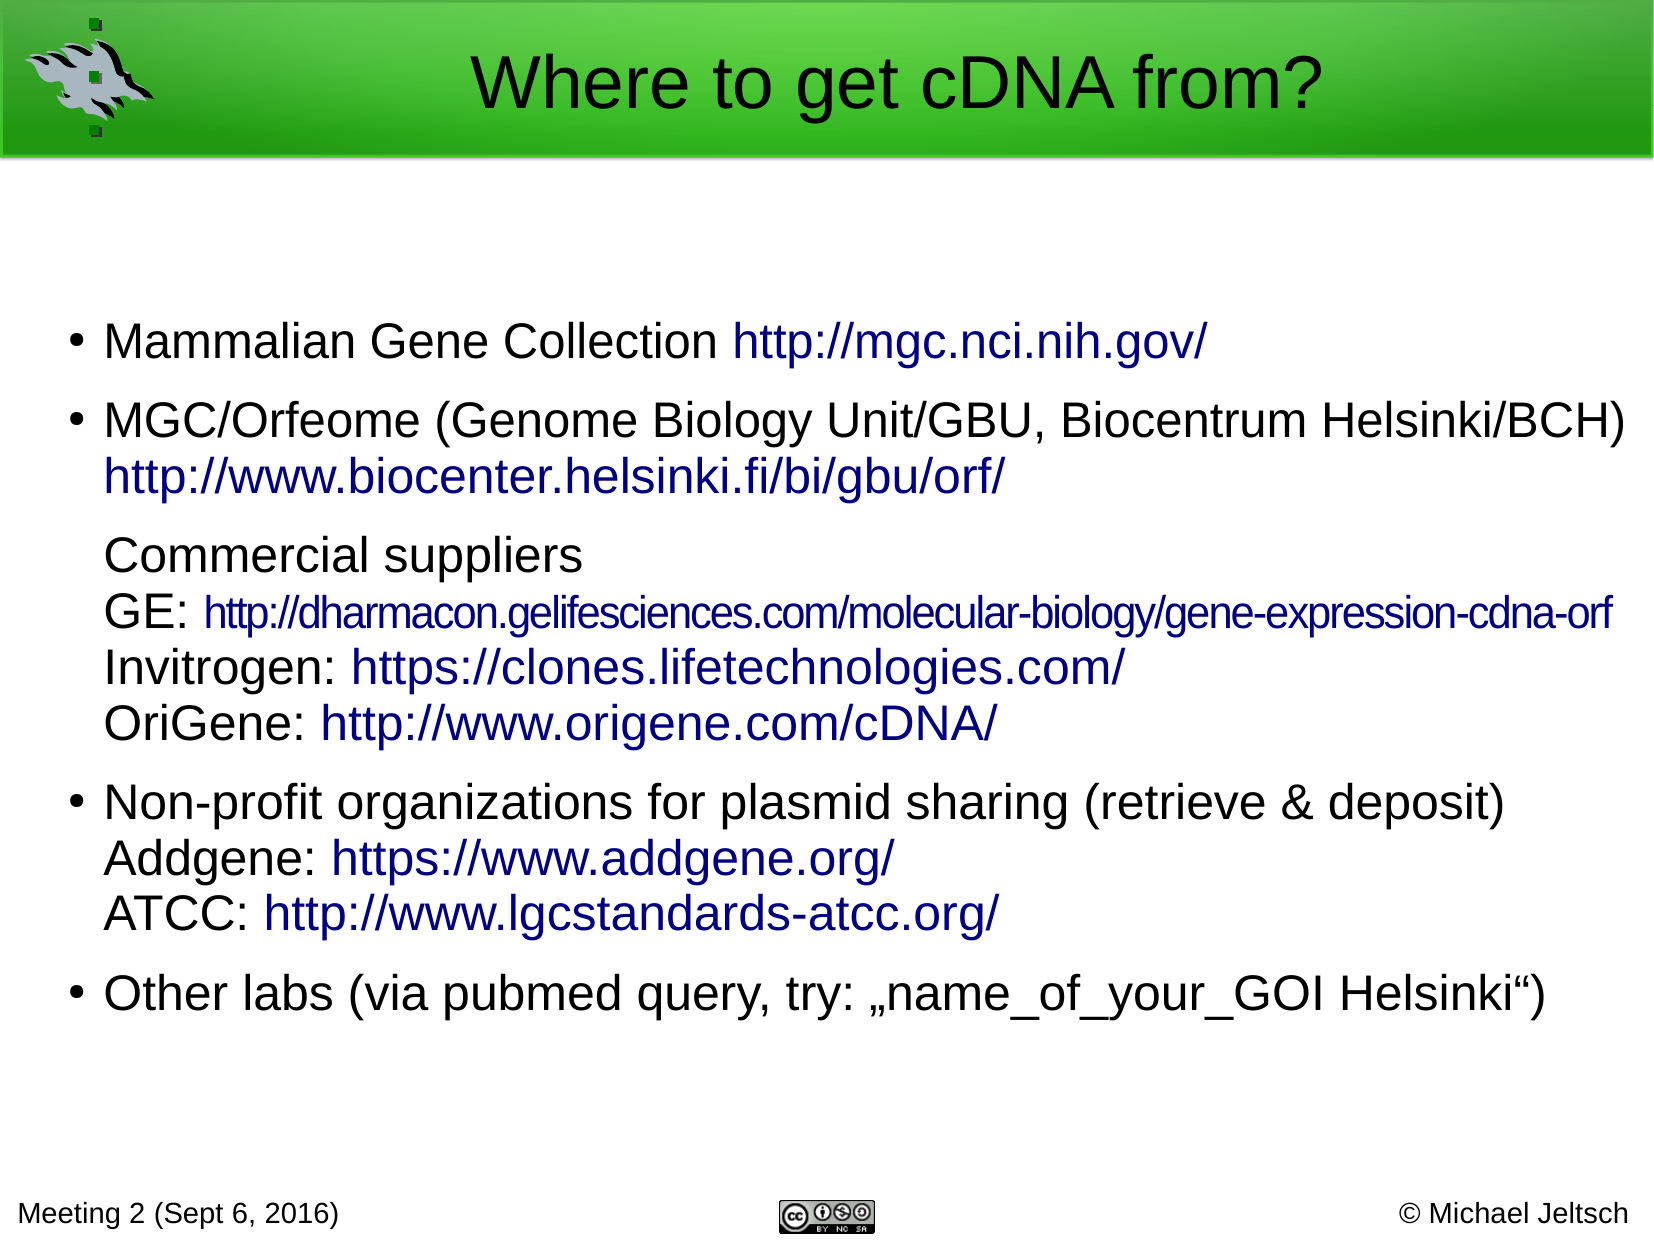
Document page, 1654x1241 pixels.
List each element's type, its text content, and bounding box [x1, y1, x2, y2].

title Where to get cDNA from? [248, 11, 1548, 154]
picture [779, 1200, 875, 1234]
text_box Mammalian Gene Collection http://mgc.nci.nih.gov/ MGC/Orfeome (Genome Biology Unit/GBU, Biocentrum Helsinki/BCH) http://www.biocenter.helsinki.fi/bi/gbu/orf/ Commercial suppliers GE: http://dharmacon.gelifesciences.com/molecular-biology/gene-expression-cdna-orfInvitrogen: https://clones.lifetechnologies.com/ OriGene: http://www.origene.com/cDNA/ Non-profit organizations for plasmid sharing (retrieve & deposit) Addgene: https://www.addgene.org/ ATCC: http://www.lgcstandards-atcc.org/ Other labs (via pubmed query, try: „name_of_your_GOI Helsinki“) [53, 305, 1648, 1110]
